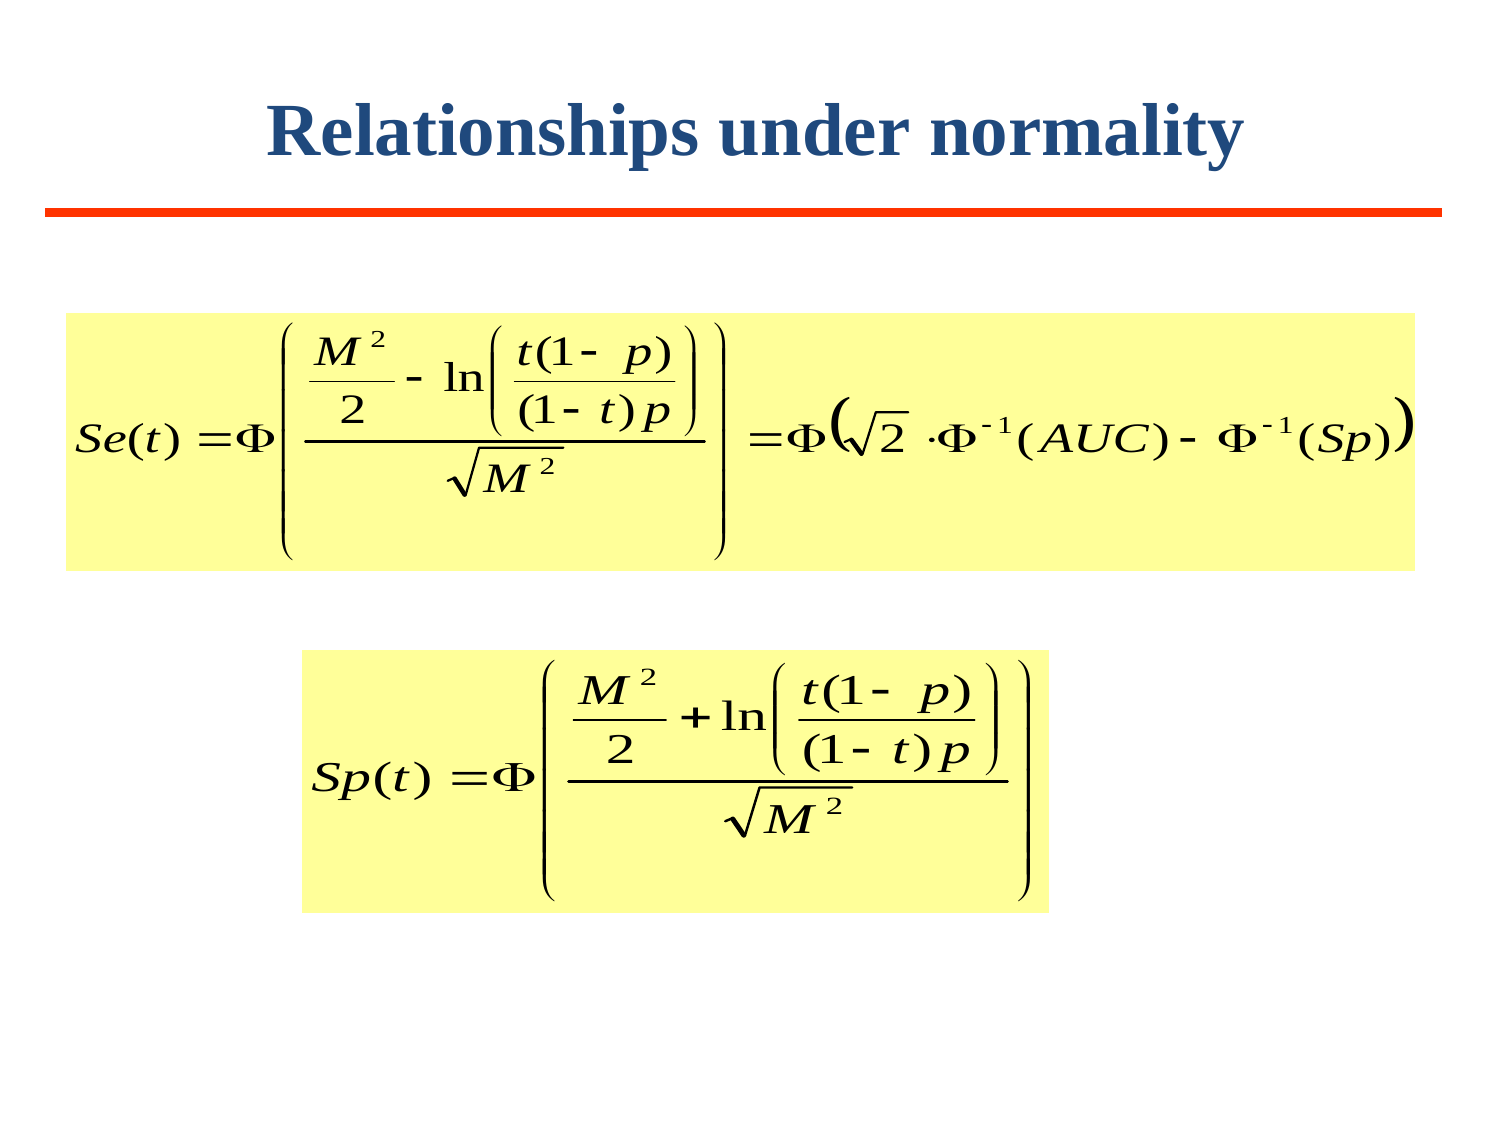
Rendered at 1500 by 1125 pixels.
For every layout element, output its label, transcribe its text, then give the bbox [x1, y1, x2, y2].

chart [66, 312, 1415, 571]
chart [301, 650, 1049, 913]
text_box Relationships under normality [99, 37, 1413, 208]
